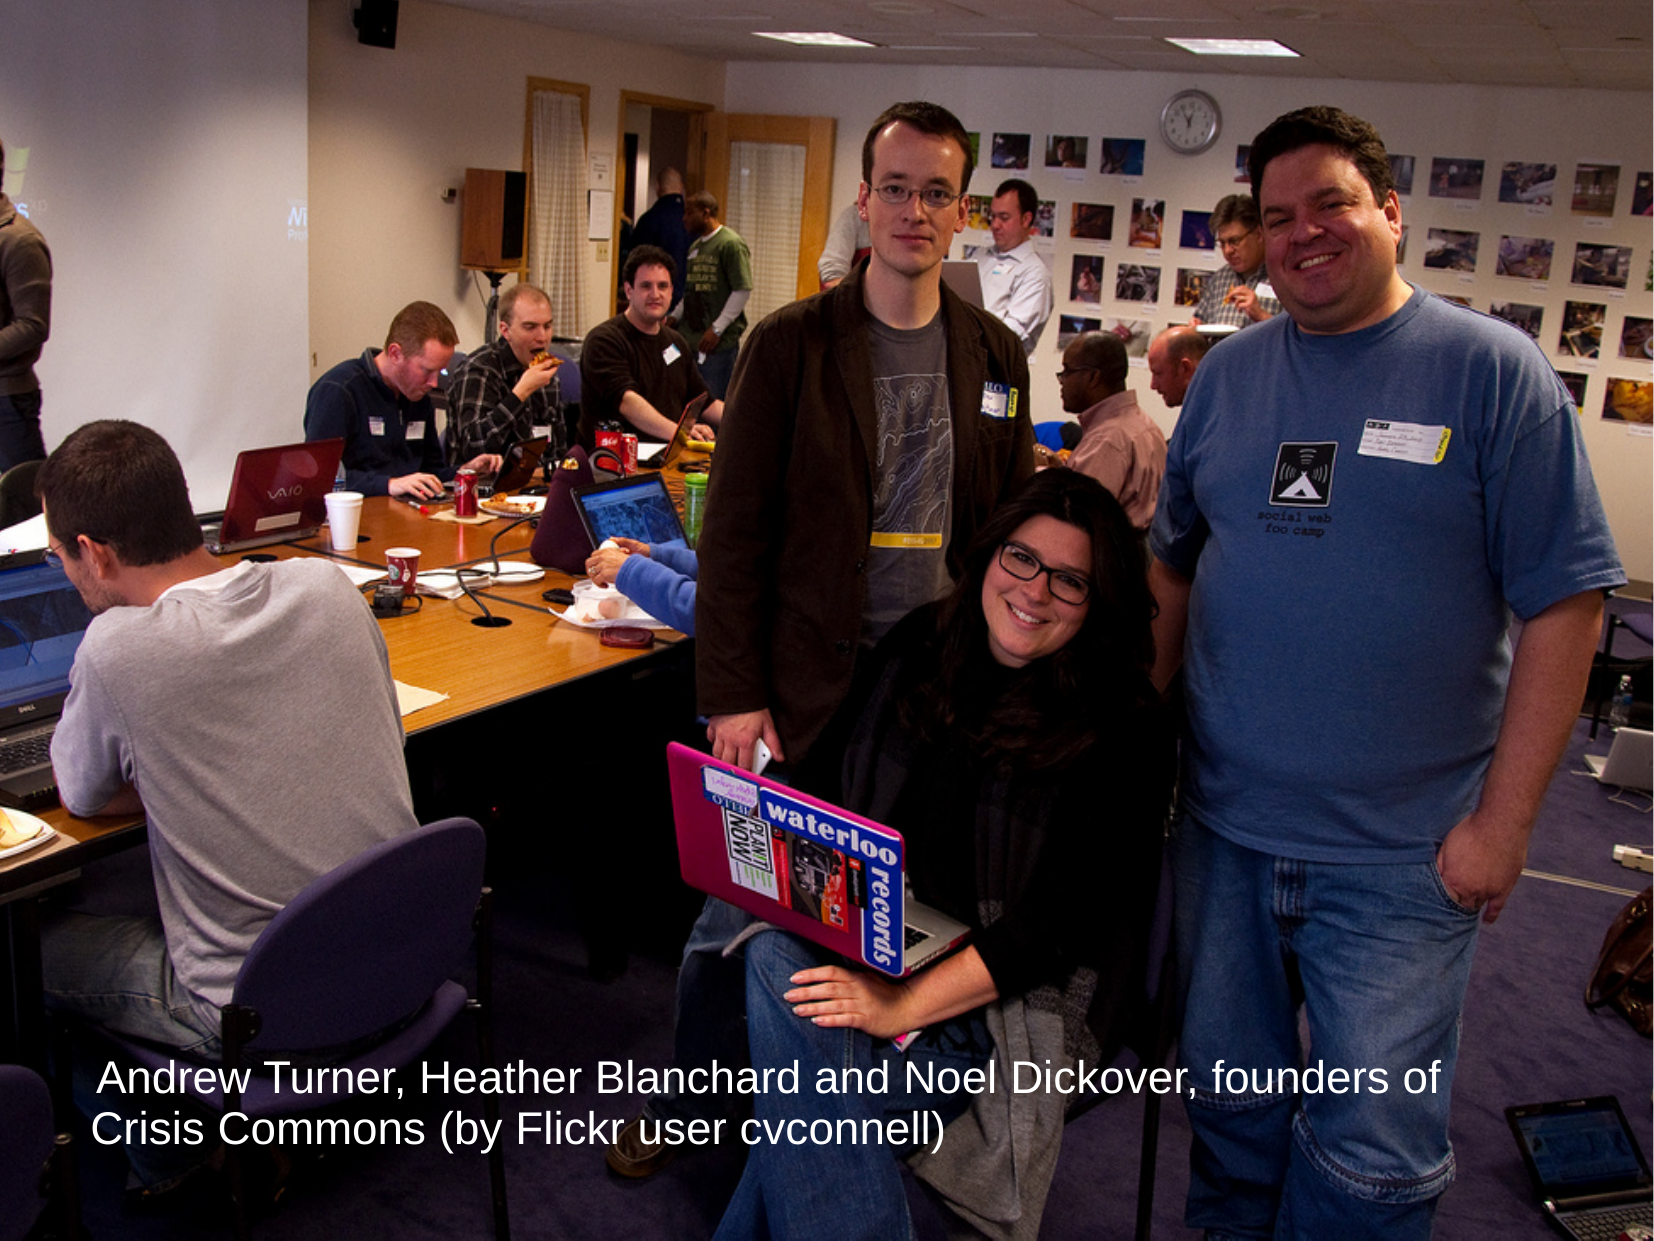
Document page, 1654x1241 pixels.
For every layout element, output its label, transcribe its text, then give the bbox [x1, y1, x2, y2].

picture [0, 0, 1654, 1241]
list Andrew Turner, Heather Blanchard and Noel Dickover, founders of Crisis Commons (by Flickr user cvconnell) [19, 1052, 1508, 1183]
